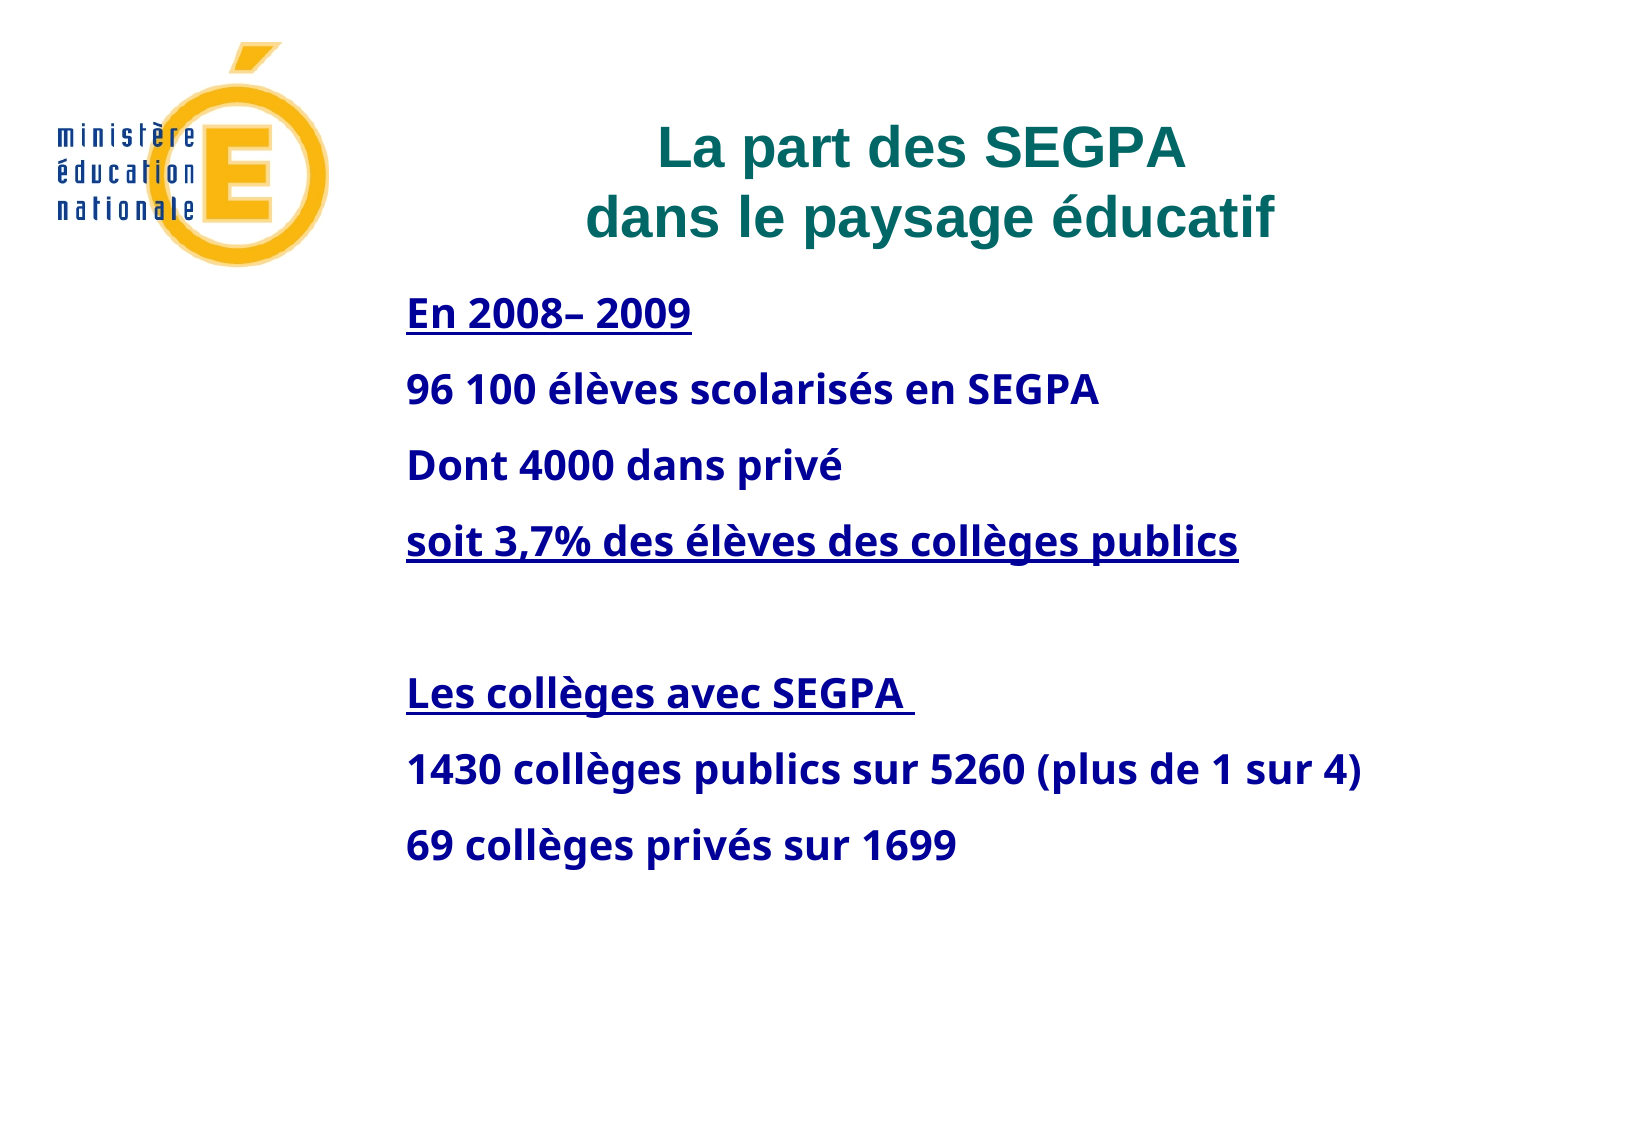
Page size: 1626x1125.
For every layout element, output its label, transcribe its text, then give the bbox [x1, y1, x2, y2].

text_box En 2008– 2009 96 100 élèves scolarisés en SEGPA Dont 4000 dans privé soit 3,7% des élèves des collèges publics Les collèges avec SEGPA 1430 collèges publics sur 5260 (plus de 1 sur 4) 69 collèges privés sur 1699 [316, 278, 1457, 953]
picture [56, 42, 329, 273]
text_box La part des SEGPA dans le paysage éducatif [340, 101, 1522, 208]
